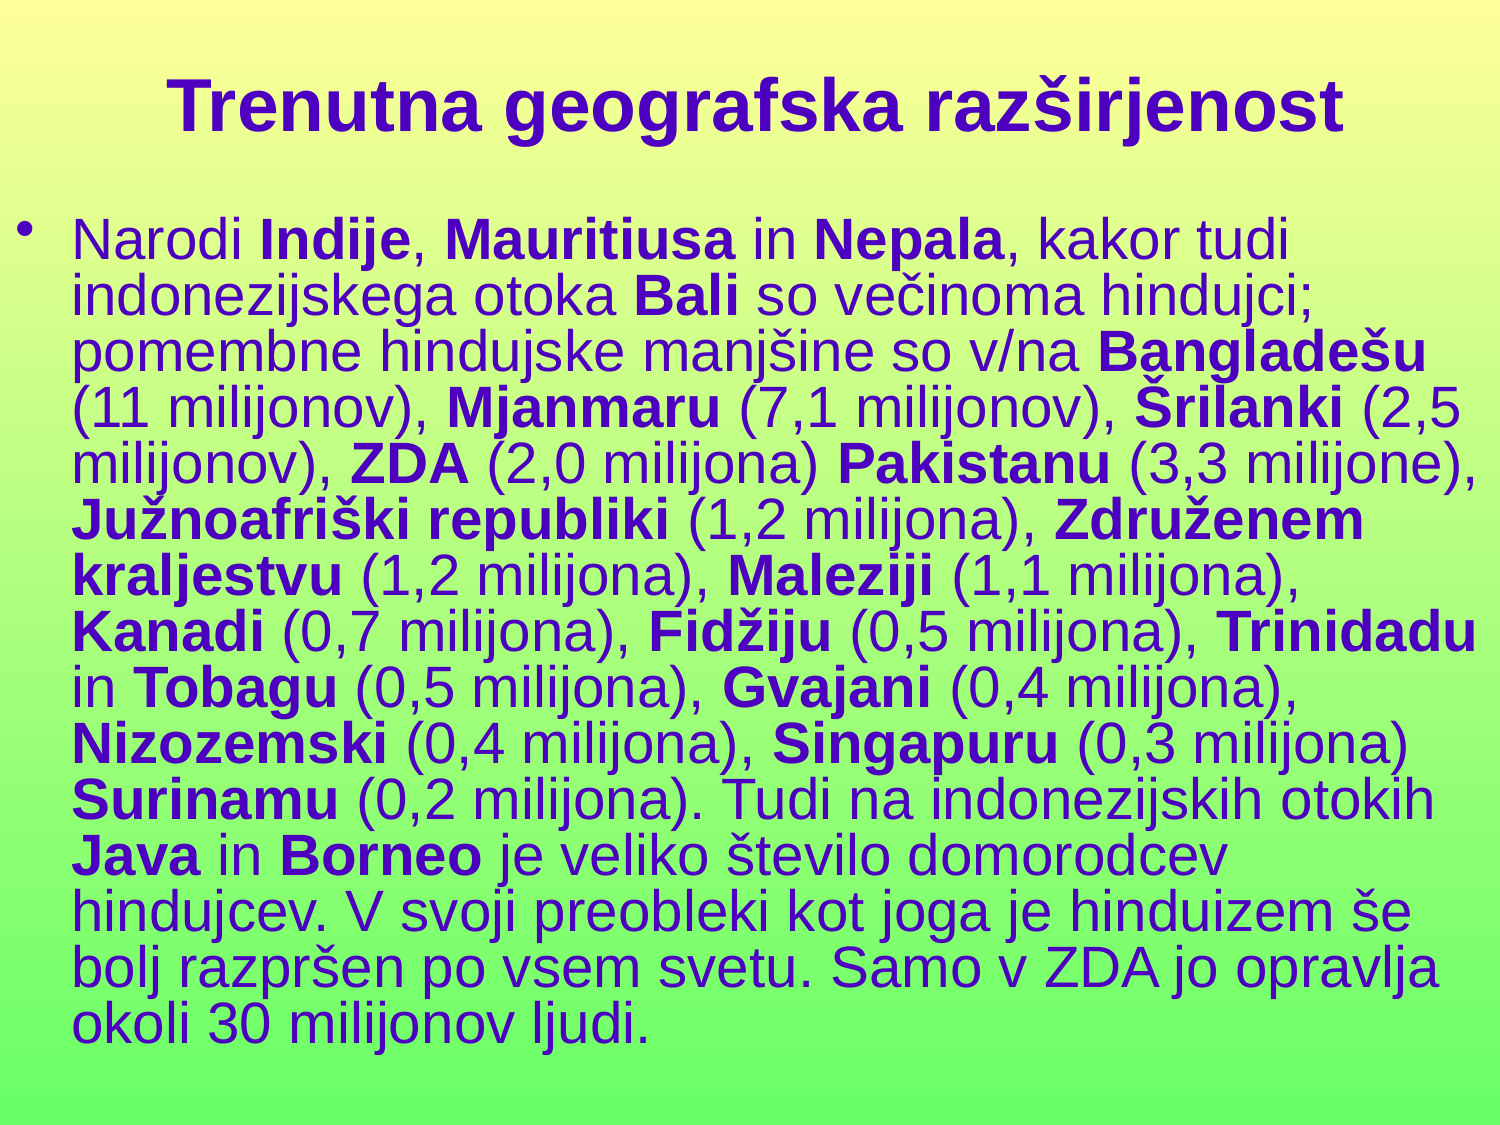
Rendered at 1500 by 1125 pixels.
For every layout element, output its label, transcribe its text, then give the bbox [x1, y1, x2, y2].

title Trenutna geografska razširjenost [112, 31, 1400, 125]
list Narodi Indije, Mauritiusa in Nepala, kakor tudi indonezijskega otoka Bali so večinoma hindujci; pomembne hindujske manjšine so v/na Bangladešu (11 milijonov), Mjanmaru (7,1 milijonov), Šrilanki (2,5 milijonov), ZDA (2,0 milijona) Pakistanu (3,3 milijone), Južnoafriški republiki (1,2 milijona), Združenem kraljestvu (1,2 milijona), Maleziji (1,1 milijona), Kanadi (0,7 milijona), Fidžiju (0,5 milijona), Trinidadu in Tobagu (0,5 milijona), Gvajani (0,4 milijona), Nizozemski (0,4 milijona), Singapuru (0,3 milijona) Surinamu (0,2 milijona). Tudi na indonezijskih otokih Java in Borneo je veliko število domorodcev hindujcev. V svoji preobleki kot joga je hinduizem še bolj razpršen po vsem svetu. Samo v ZDA jo opravlja okoli 30 milijonov ljudi. [0, 125, 1500, 1078]
